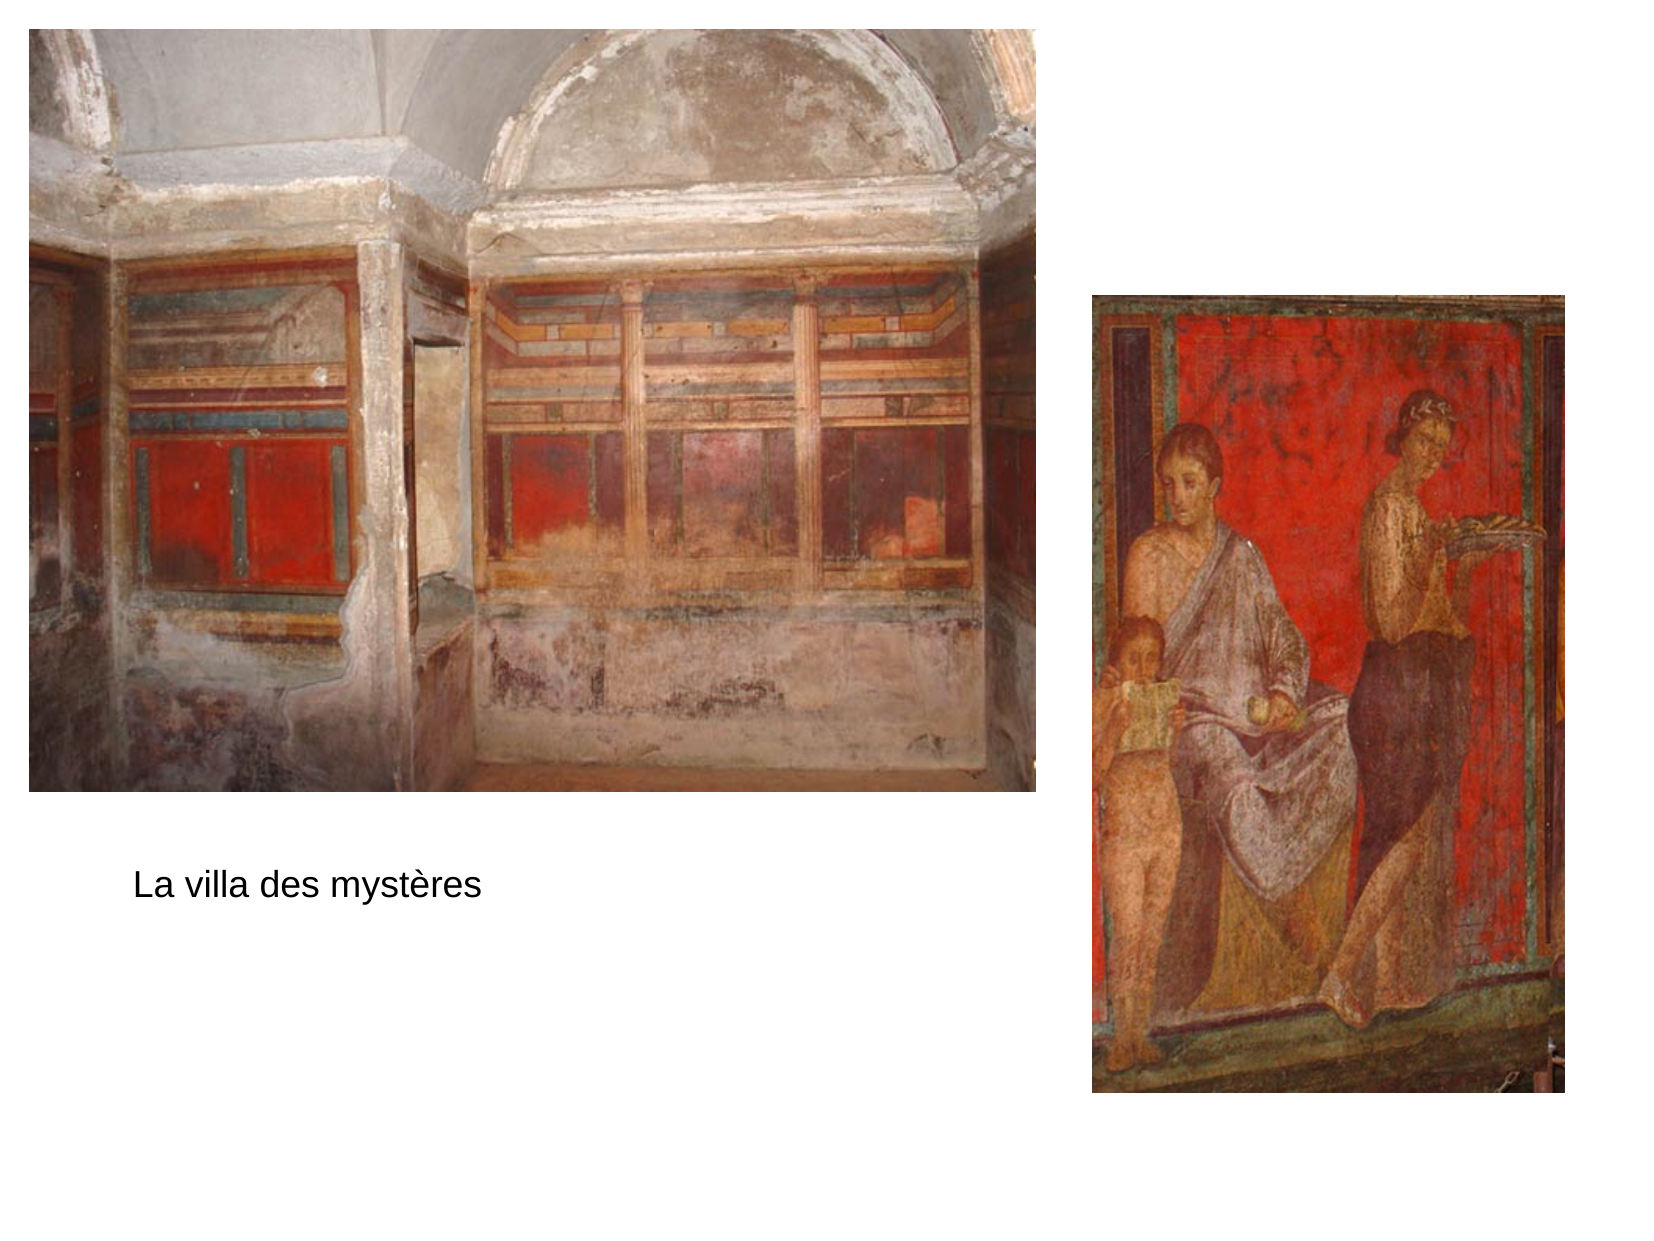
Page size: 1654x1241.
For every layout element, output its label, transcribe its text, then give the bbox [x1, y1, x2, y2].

picture [29, 29, 1036, 792]
picture [1092, 295, 1565, 1093]
text_box La villa des mystères [118, 856, 798, 914]
